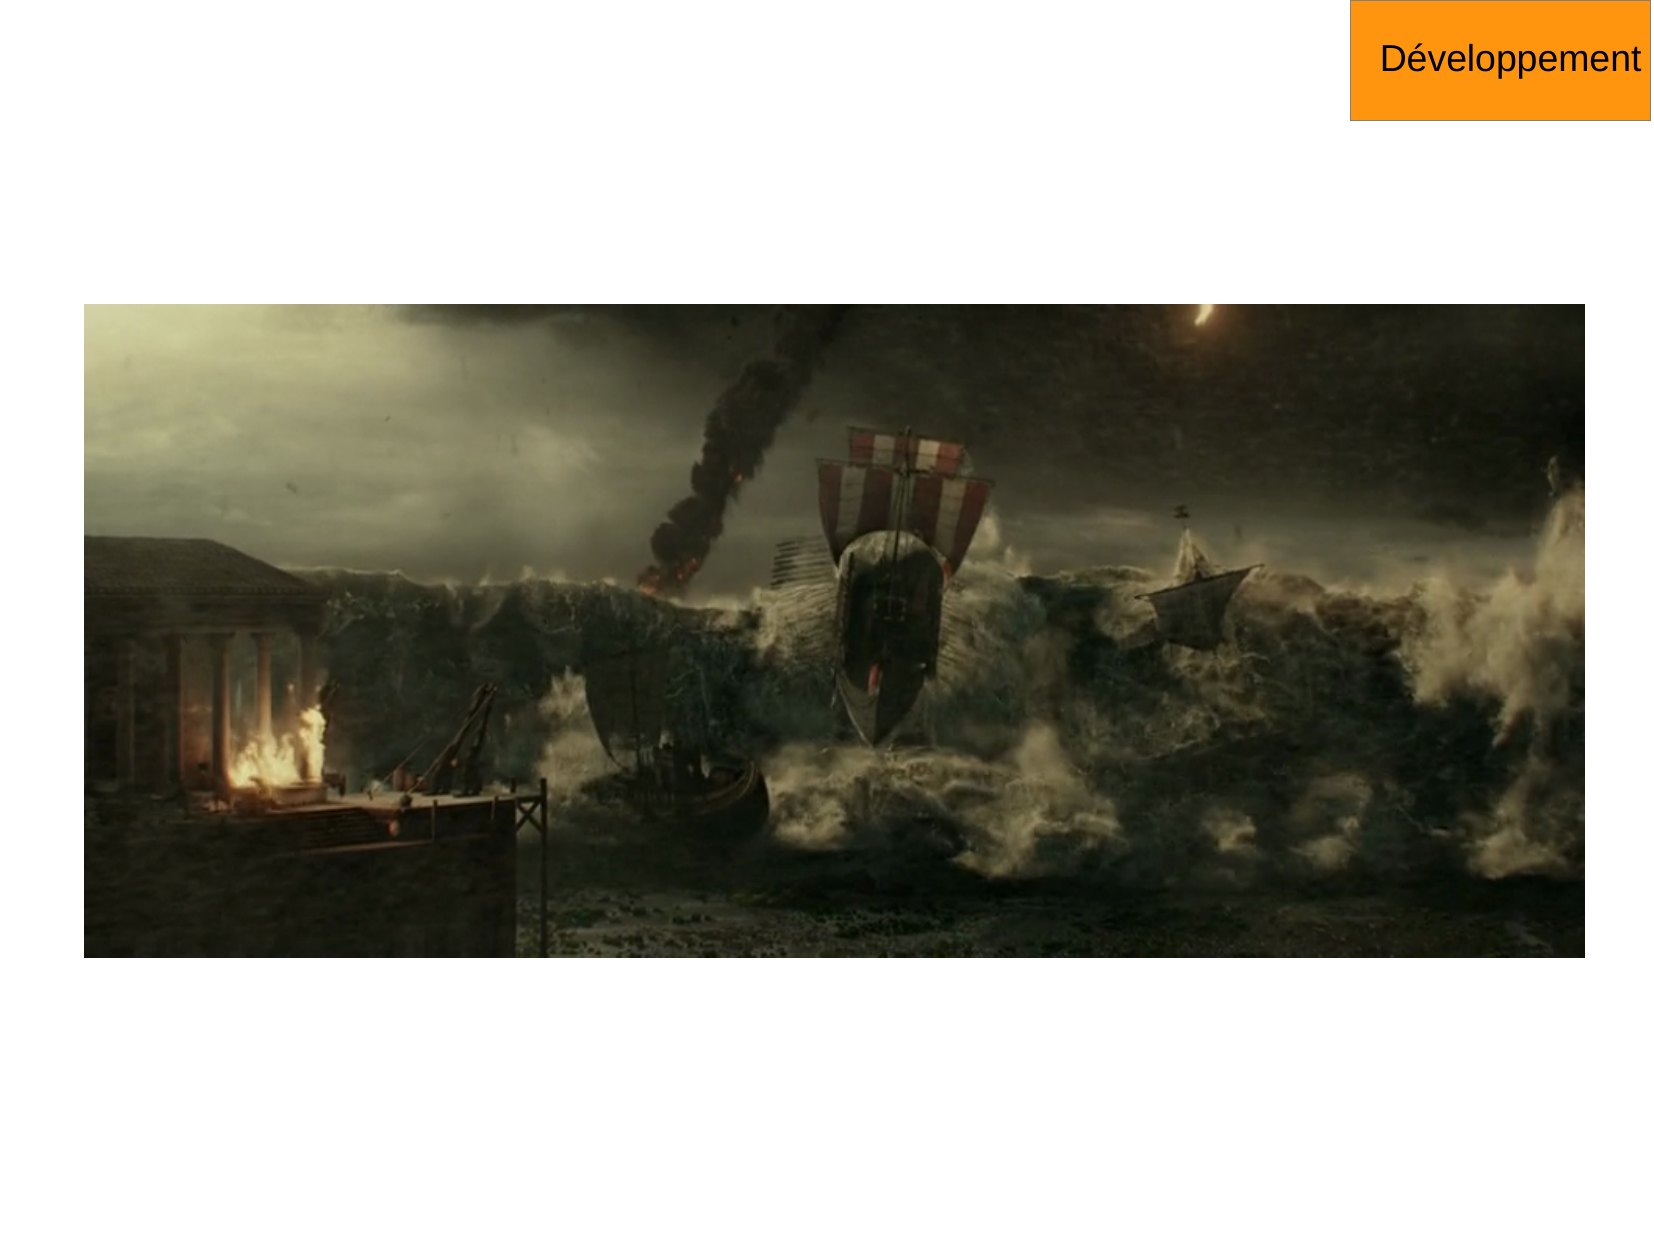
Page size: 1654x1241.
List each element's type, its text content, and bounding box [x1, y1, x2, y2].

picture [84, 304, 1585, 958]
text_box Développement [1365, 30, 1654, 88]
text_box [1350, 0, 1651, 121]
